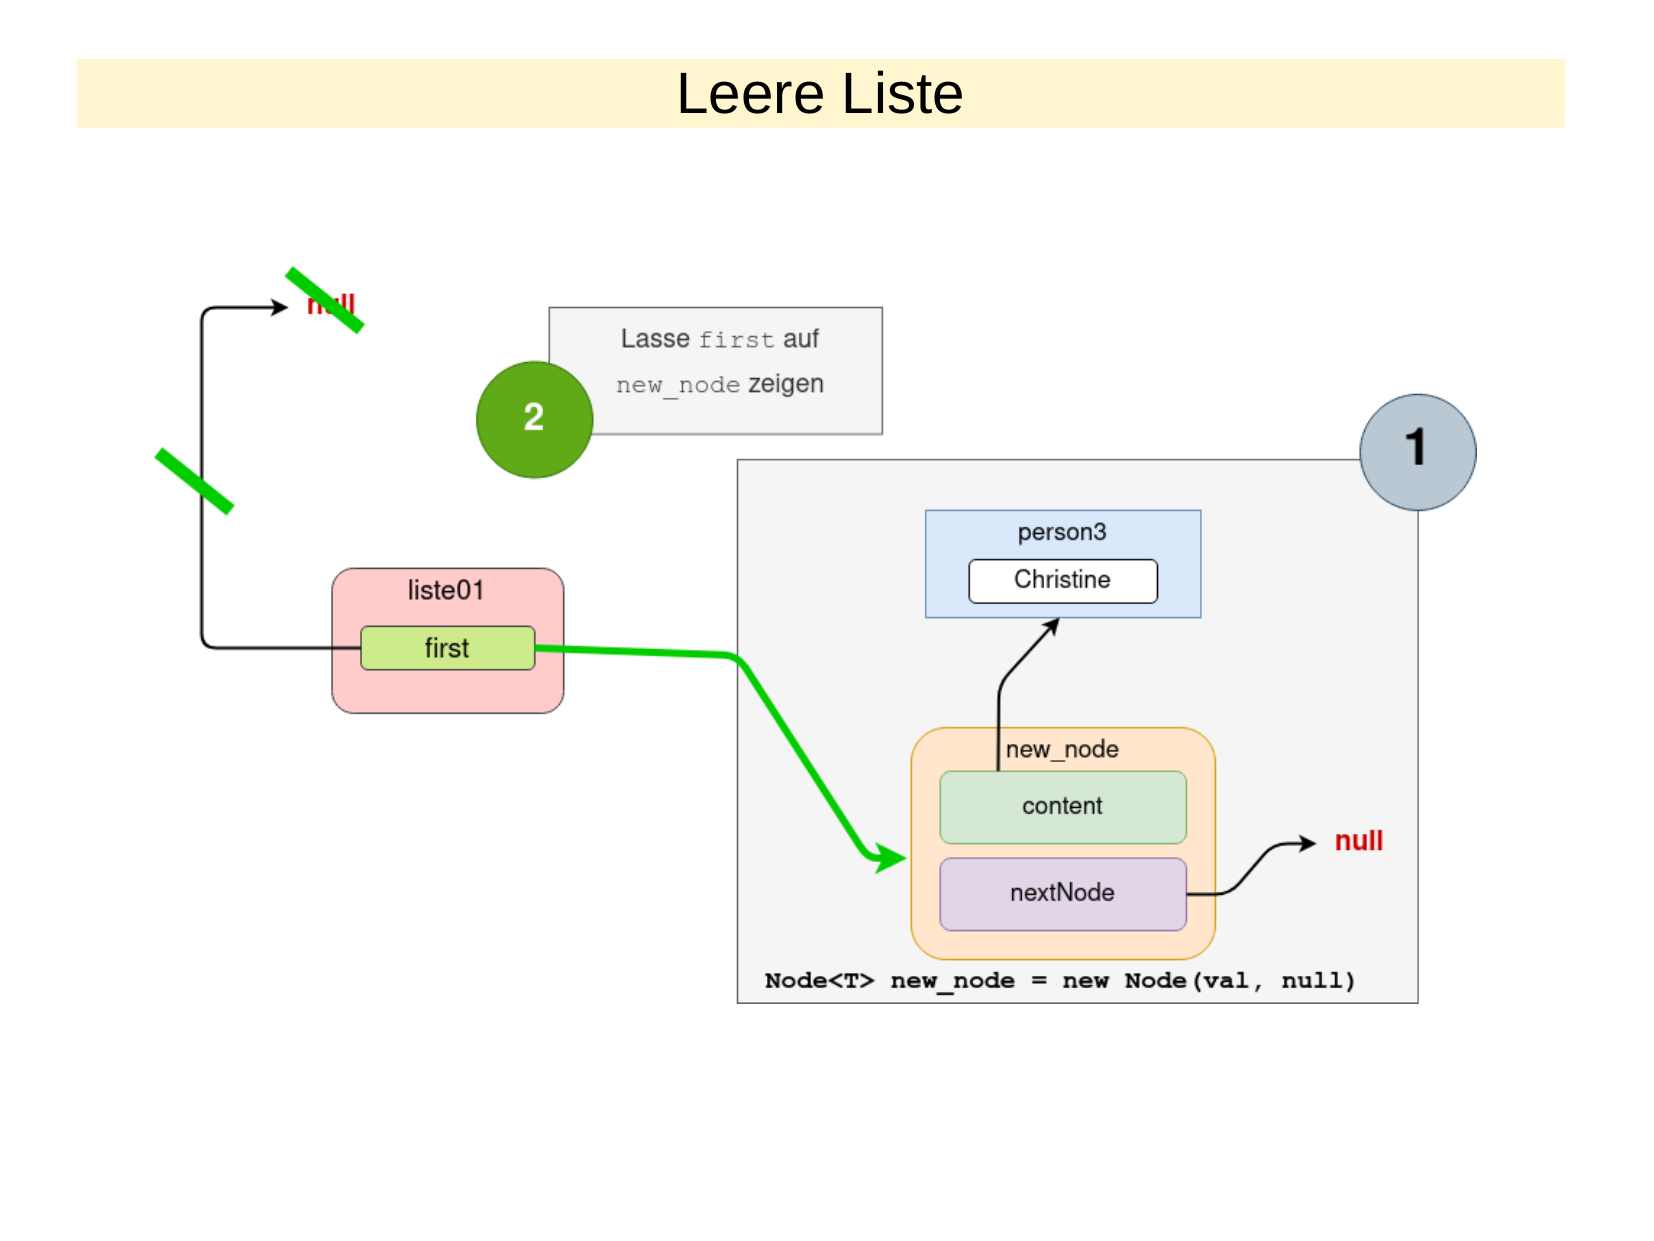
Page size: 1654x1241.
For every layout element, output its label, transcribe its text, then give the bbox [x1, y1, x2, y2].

picture [152, 265, 1477, 1004]
title Leere Liste [76, 59, 1565, 128]
